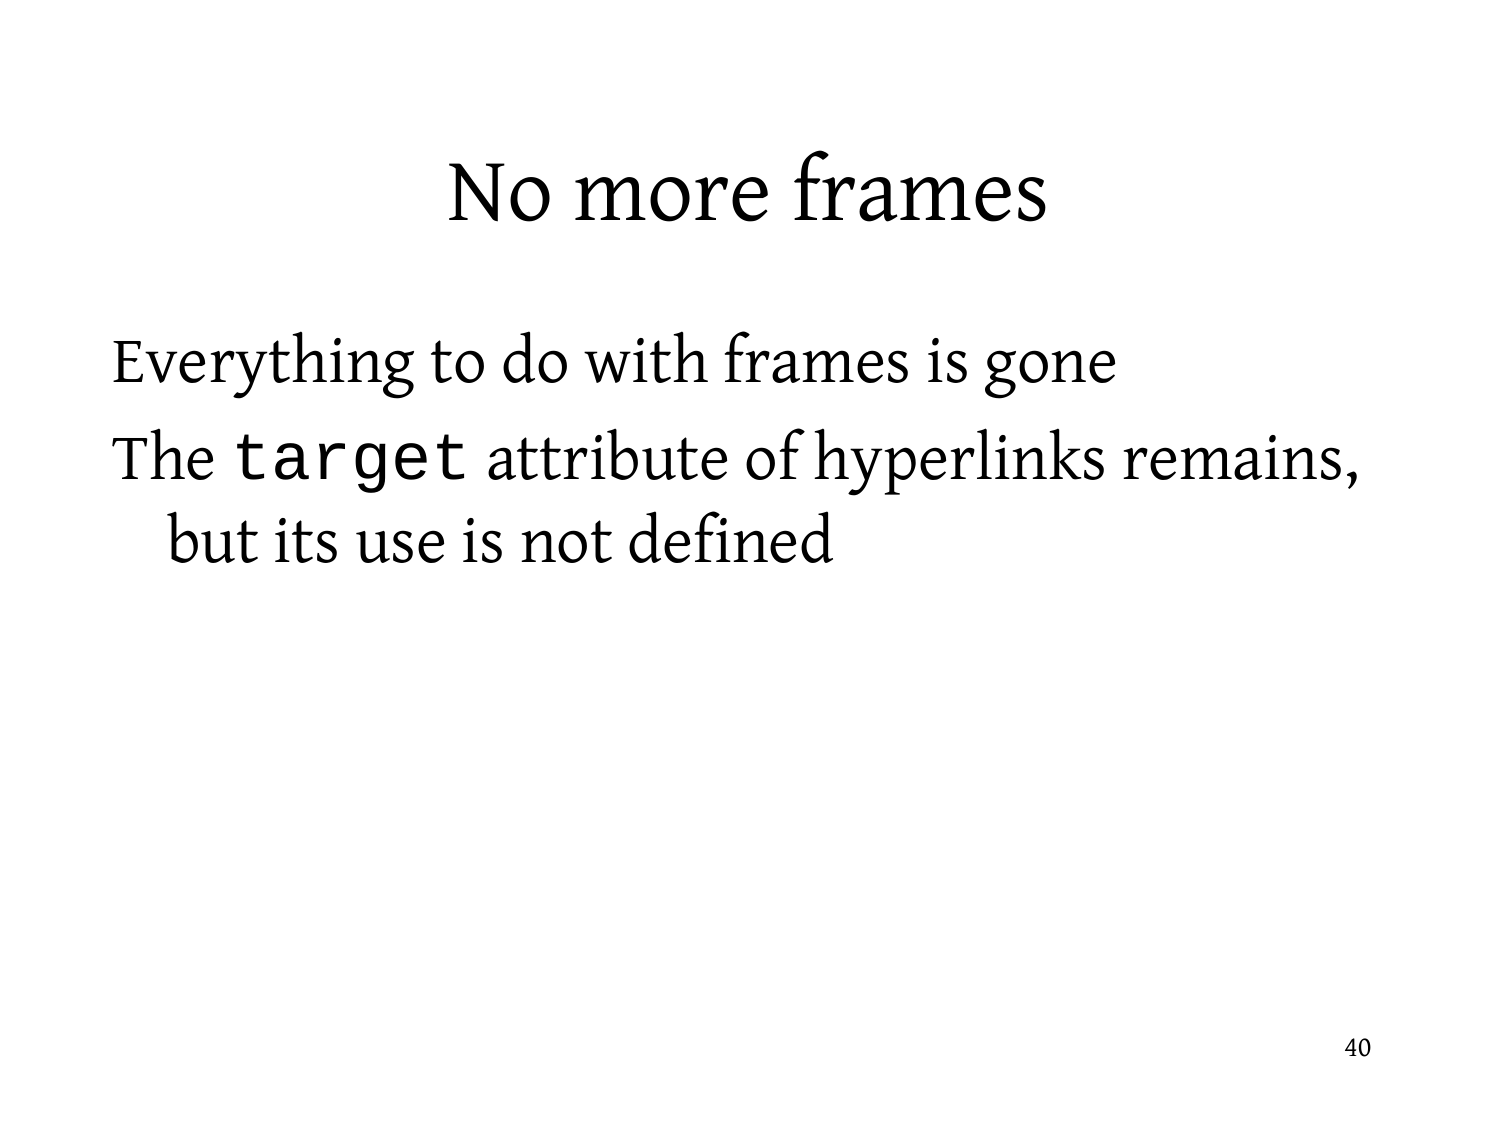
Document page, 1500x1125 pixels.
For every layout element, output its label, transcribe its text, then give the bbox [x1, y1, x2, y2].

list Everything to do with frames is gone The target attribute of hyperlinks remains, but its use is not defined [112, 324, 1387, 1000]
title No more frames [112, 63, 1387, 324]
